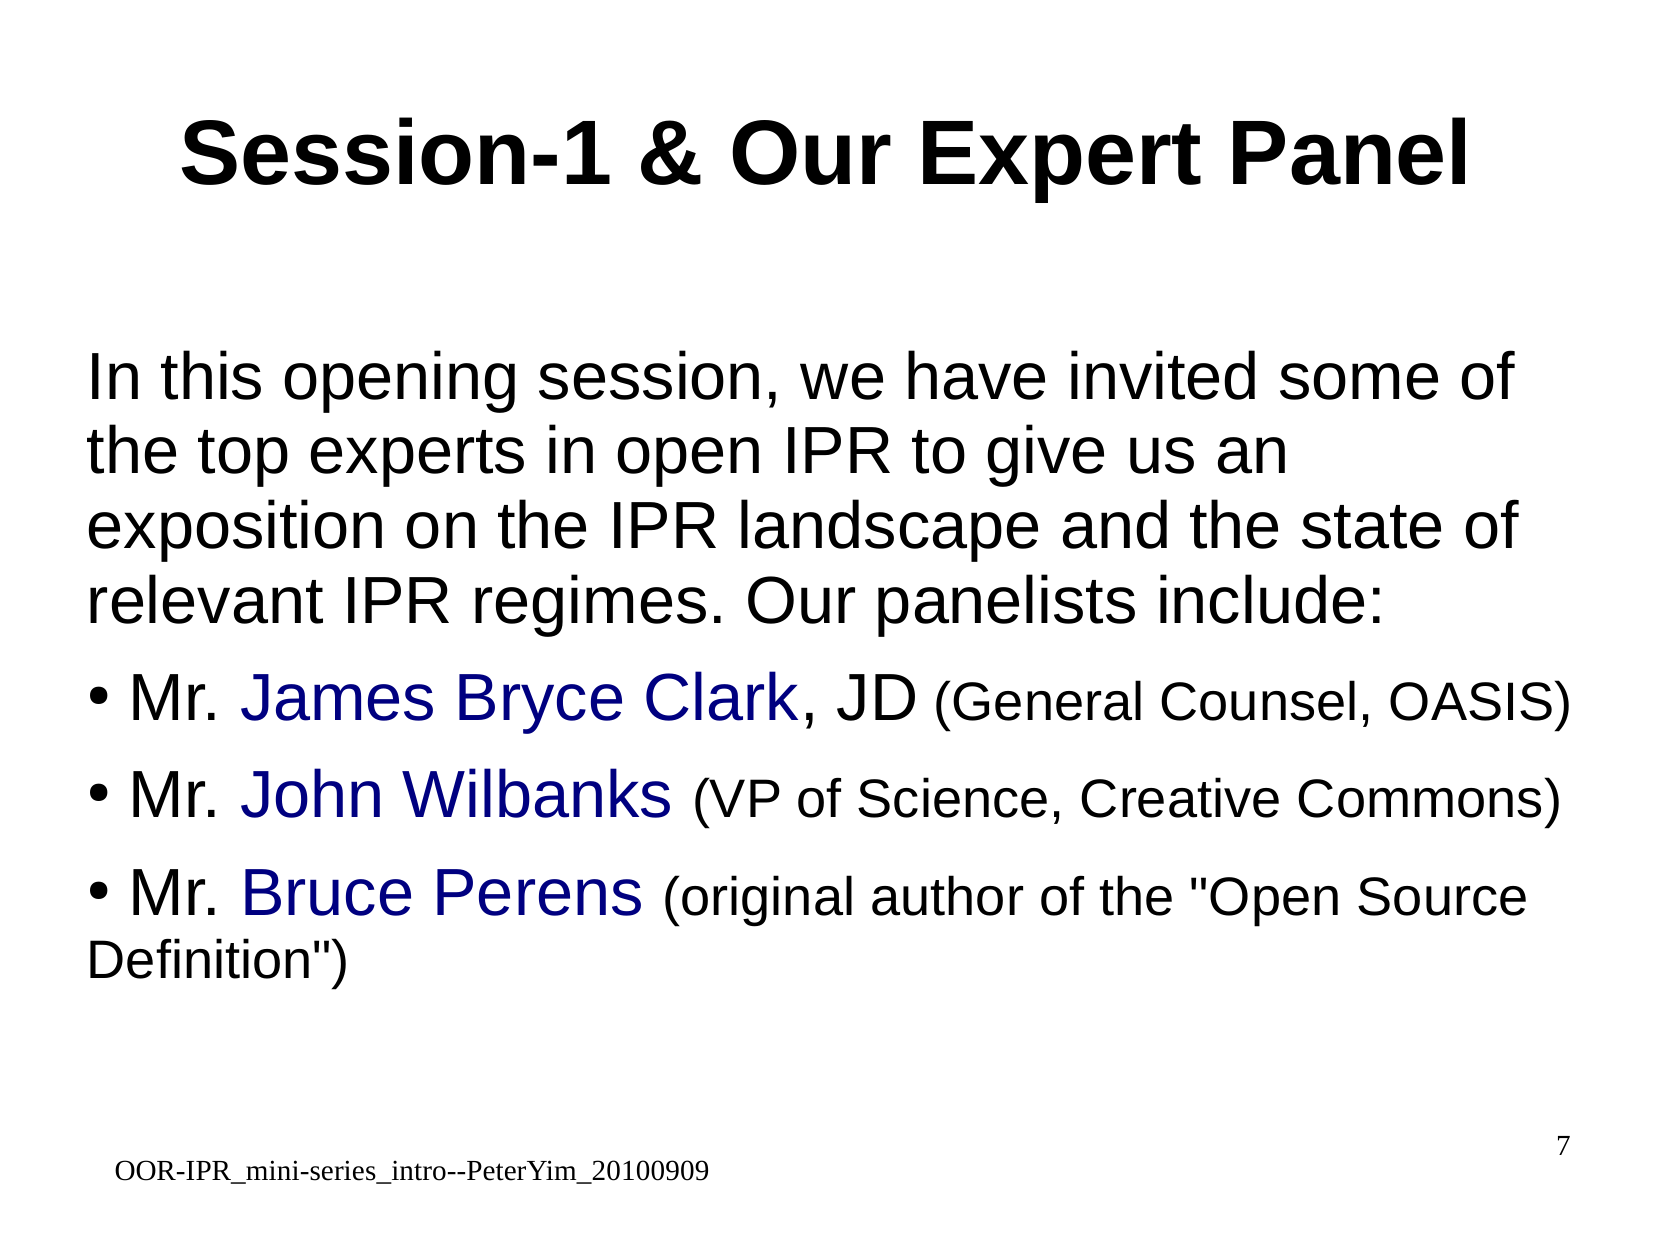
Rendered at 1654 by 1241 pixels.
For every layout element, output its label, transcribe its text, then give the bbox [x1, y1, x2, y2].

subtitle In this opening session, we have invited some of the top experts in open IPR to give us an exposition on the IPR landscape and the state of relevant IPR regimes. Our panelists include: Mr. James Bryce Clark, JD (General Counsel, OASIS) Mr. John Wilbanks (VP of Science, Creative Commons) Mr. Bruce Perens (original author of the "Open Source Definition") [86, 262, 1576, 1067]
title Session-1 & Our Expert Panel [82, 56, 1571, 250]
